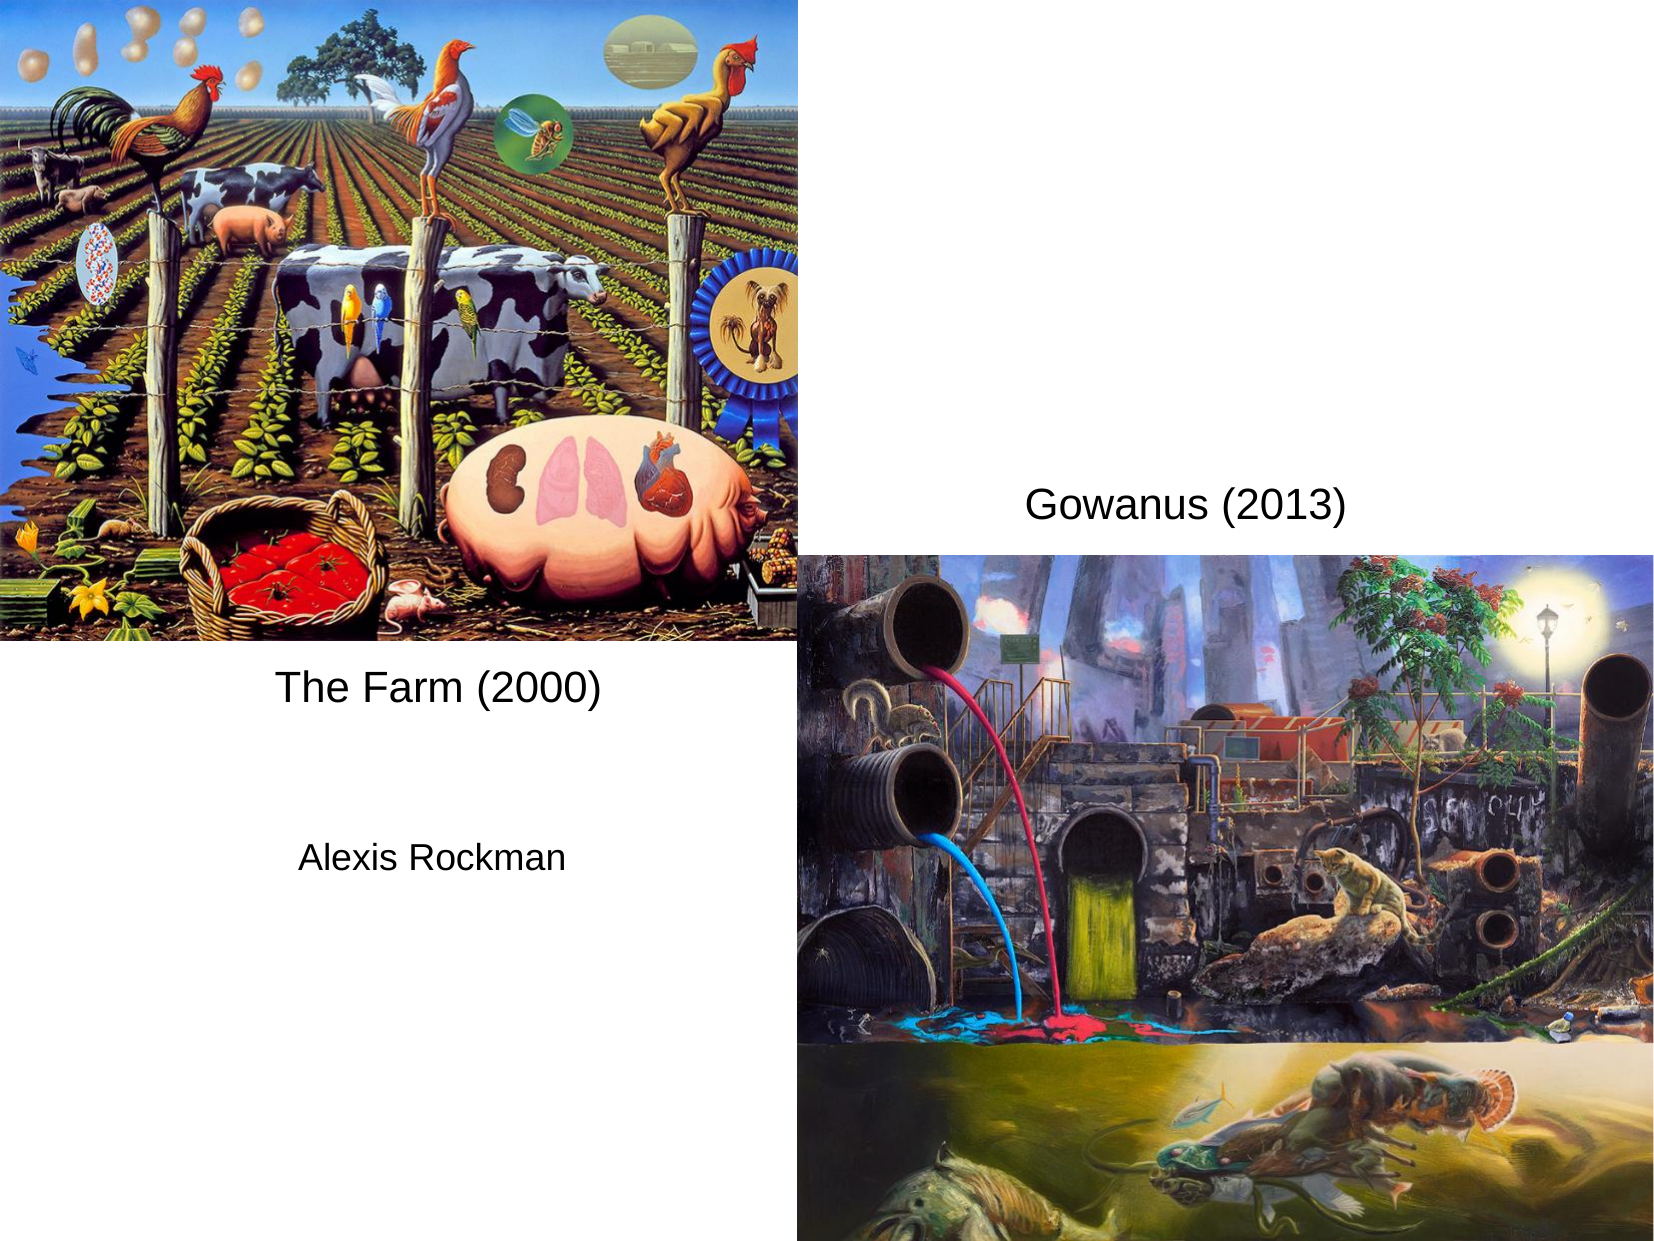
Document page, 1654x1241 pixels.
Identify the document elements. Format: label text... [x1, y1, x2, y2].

text_box Alexis Rockman [283, 829, 797, 928]
text_box Gowanus (2013) [1009, 472, 1394, 614]
text_box The Farm (2000) [259, 655, 644, 797]
picture [0, 0, 1654, 1241]
